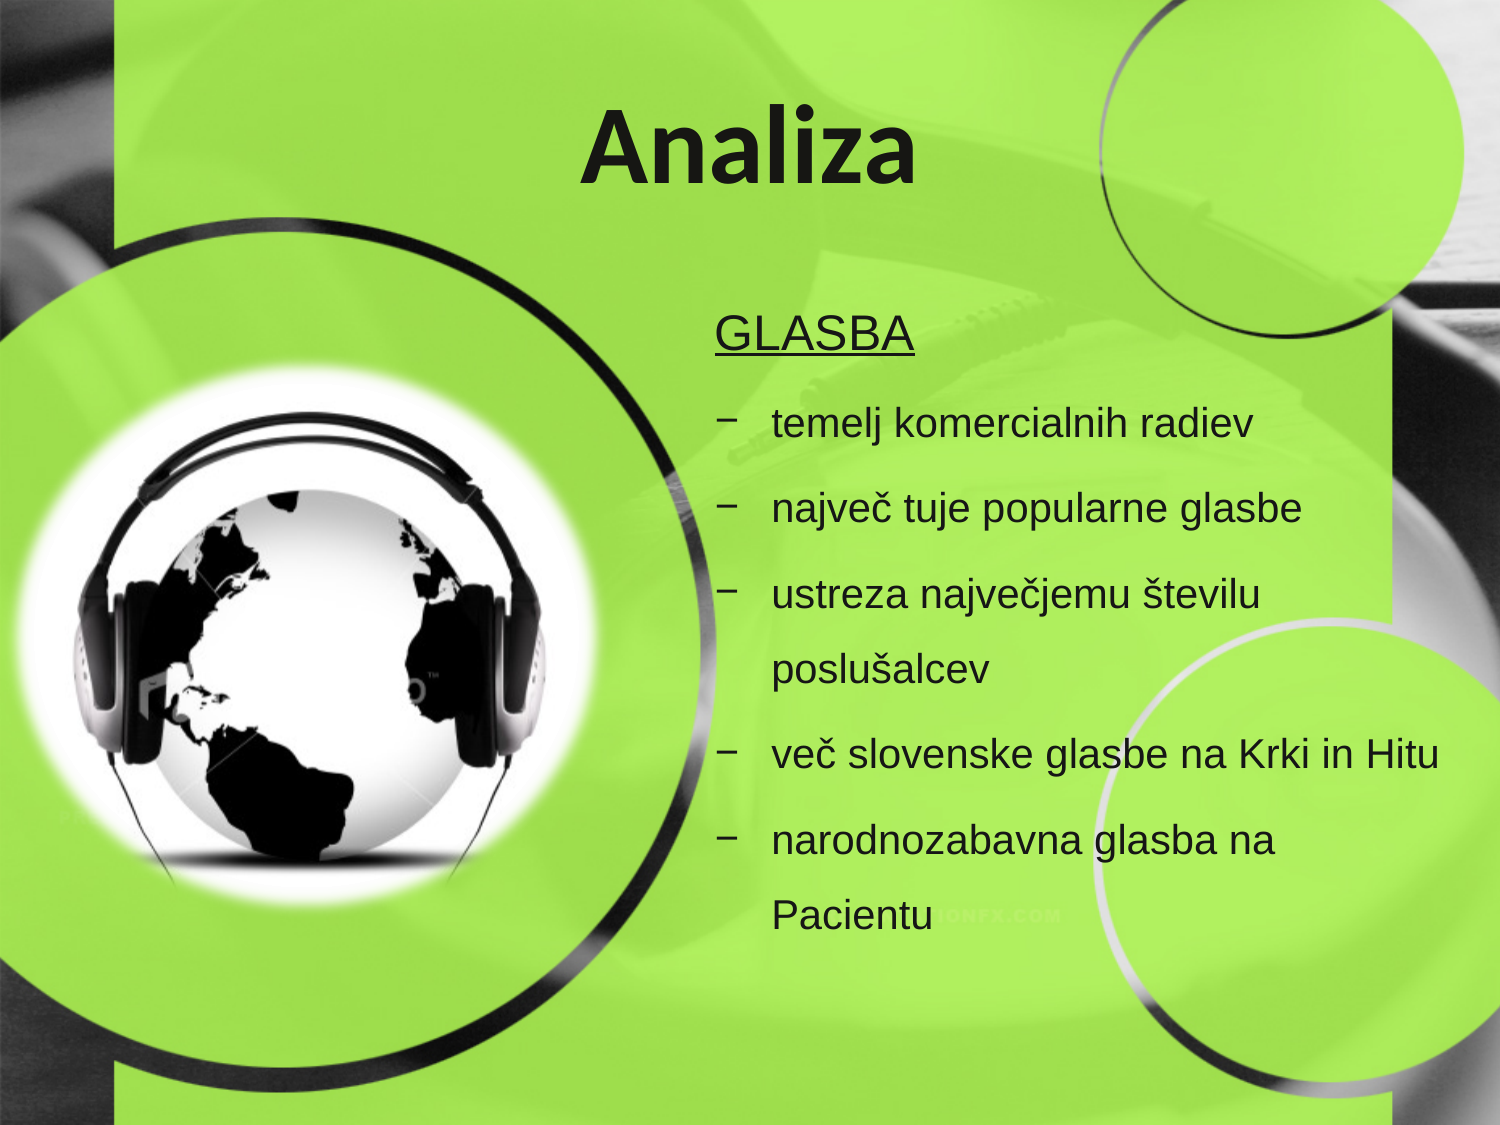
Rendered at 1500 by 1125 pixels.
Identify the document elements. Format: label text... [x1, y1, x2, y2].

title Analiza [75, 45, 1426, 233]
picture [0, 0, 1500, 1125]
list GLASBA temelj komercialnih radiev največ tuje popularne glasbe ustreza največjemu številu poslušalcev več slovenske glasbe na Krki in Hitu narodnozabavna glasba na Pacientu [699, 262, 1463, 1005]
